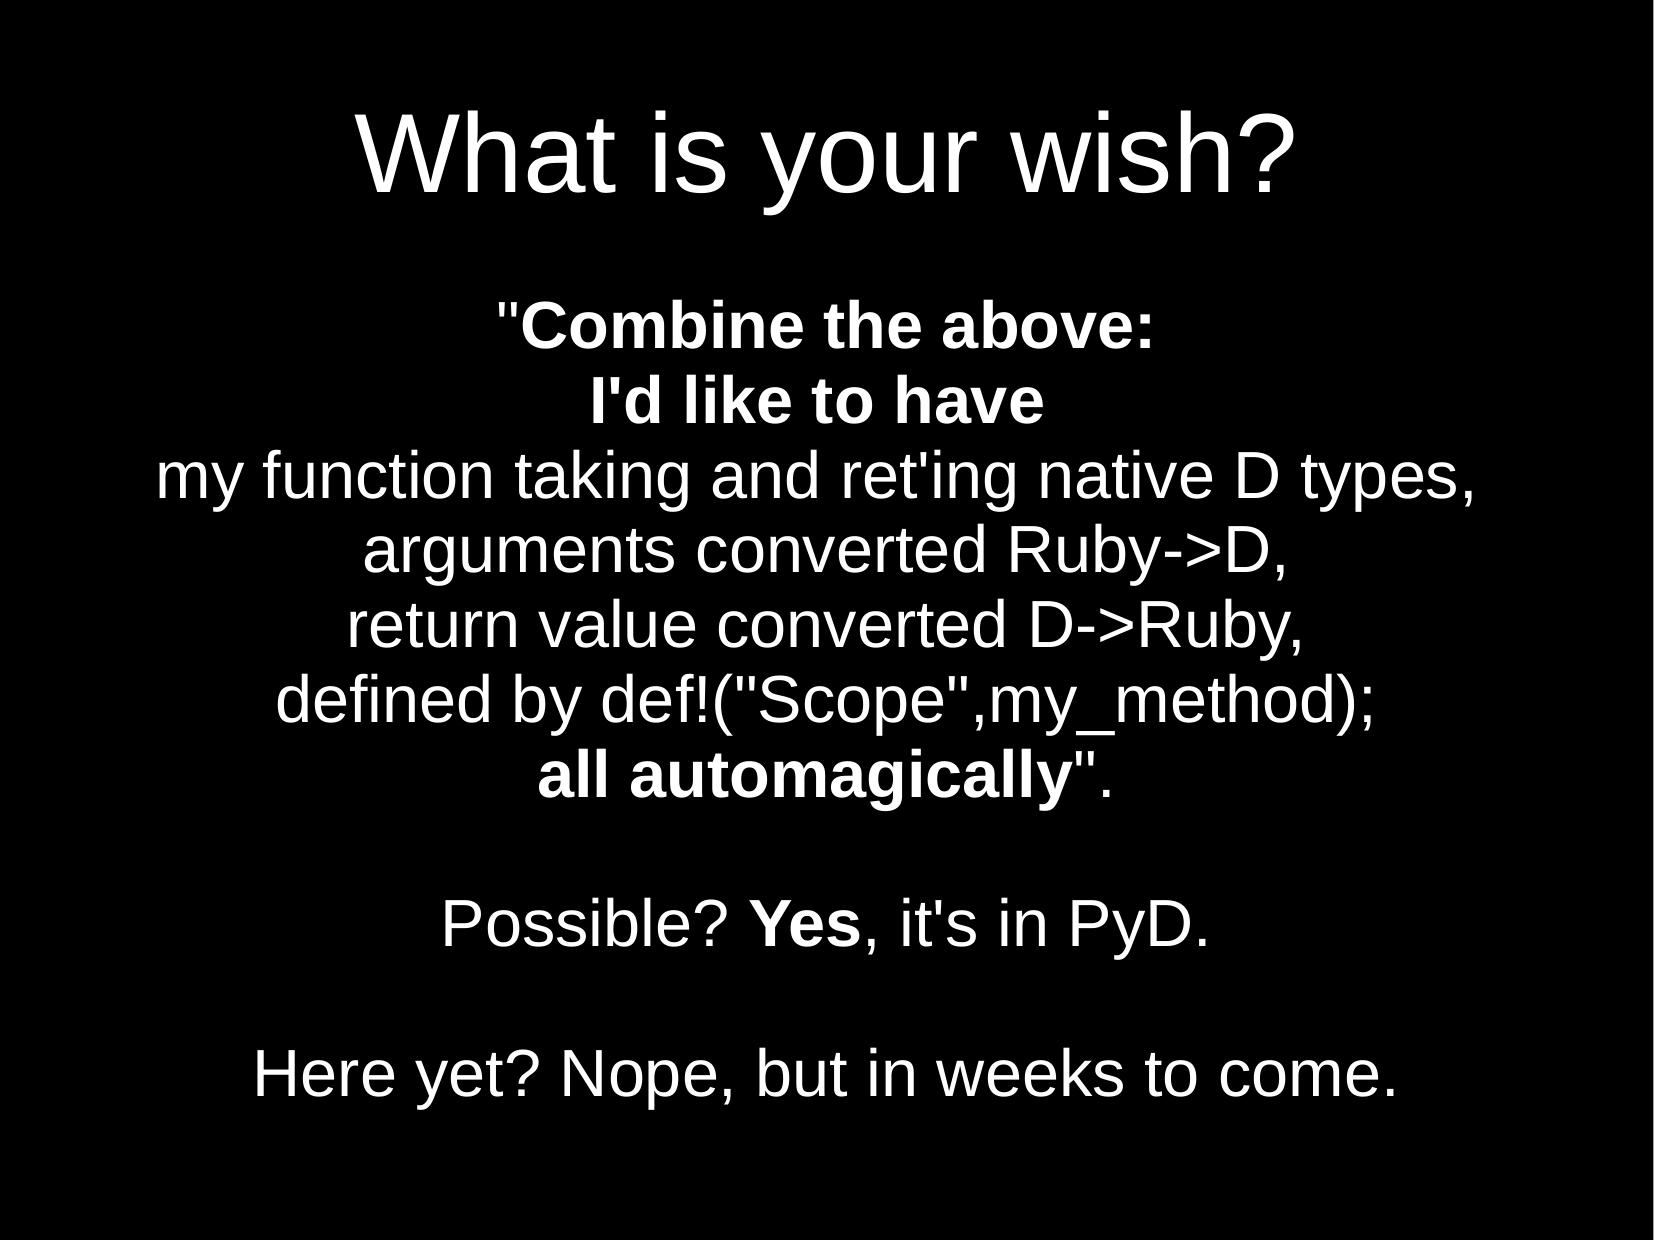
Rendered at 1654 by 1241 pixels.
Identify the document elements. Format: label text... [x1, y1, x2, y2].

title What is your wish? [82, 56, 1571, 250]
subtitle "Combine the above: I'd like to have my function taking and ret'ing native D types, arguments converted Ruby->D, return value converted D->Ruby, defined by def!("Scope",my_method); all automagically". Possible? Yes, it's in PyD. Here yet? Nope, but in weeks to come. [0, 288, 1654, 1111]
